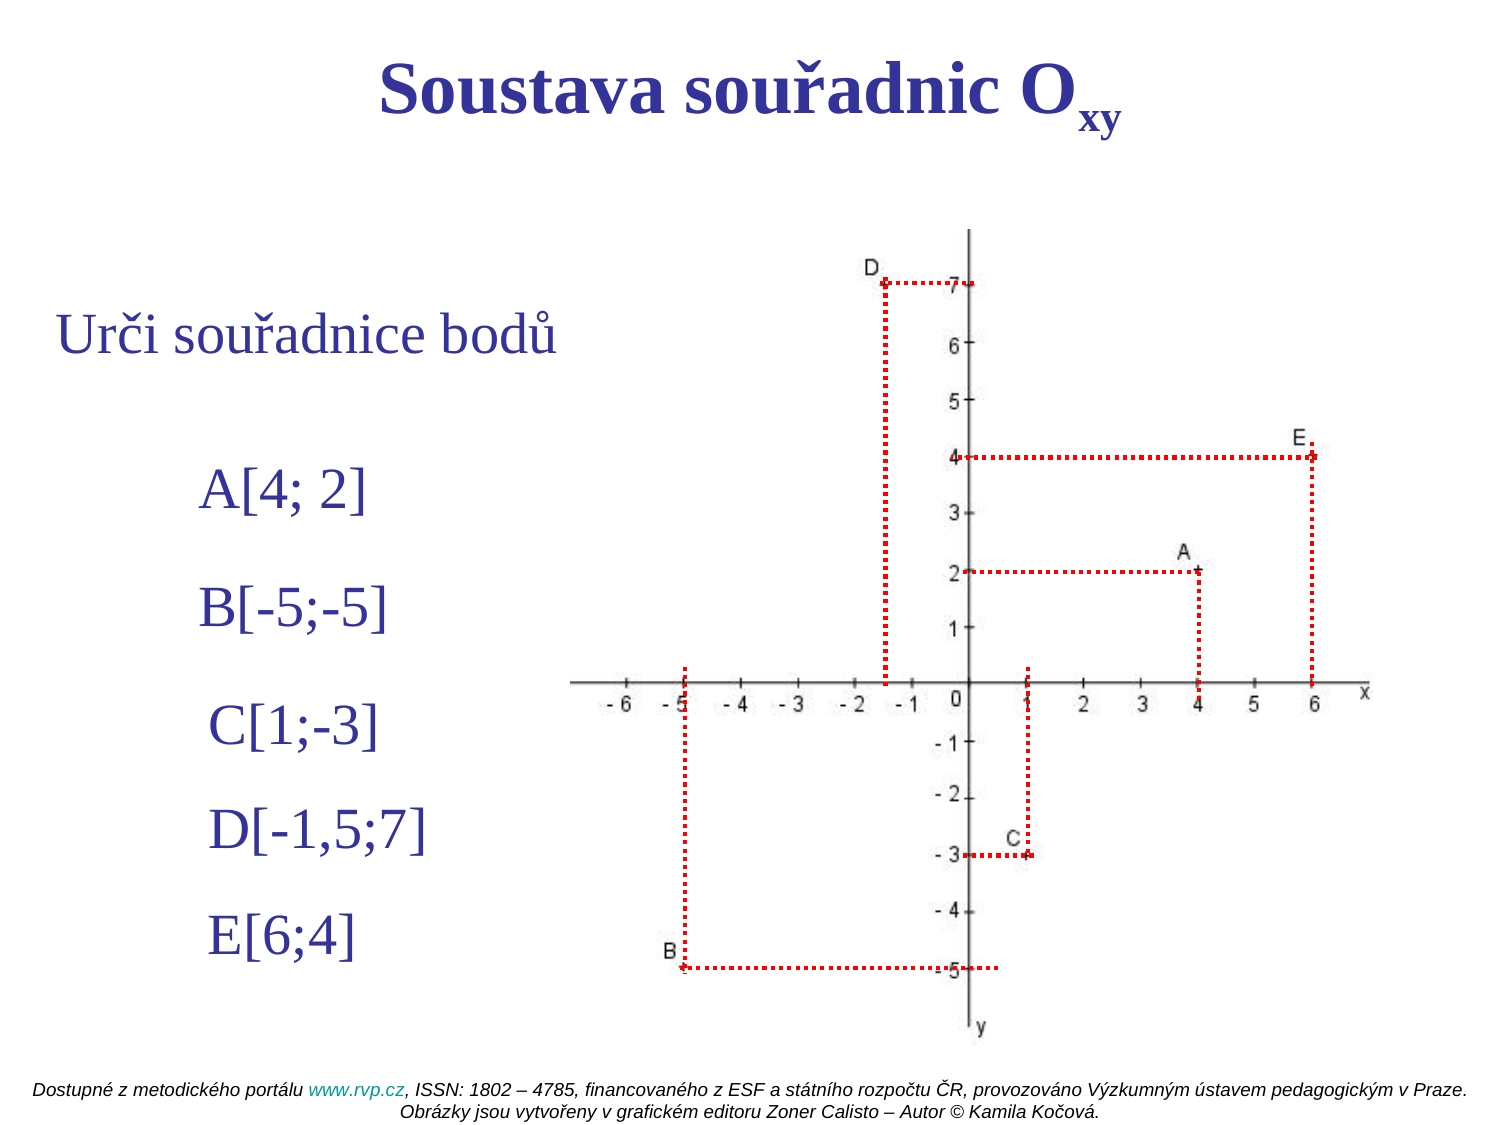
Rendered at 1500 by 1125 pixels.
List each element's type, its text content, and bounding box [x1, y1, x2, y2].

text_box E[6;4] [192, 888, 372, 974]
text_box B[-5;-5] [183, 560, 405, 646]
text_box Soustava souřadnic Oxy [75, 0, 1426, 184]
text_box A[4; 2] [183, 442, 384, 528]
text_box Dostupné z metodického portálu www.rvp.cz, ISSN: 1802 – 4785, financovaného z ESF a státního rozpočtu ČR, provozováno Výzkumným ústavem pedagogickým v Praze. Obrázky jsou vytvořeny v grafickém editoru Zoner Calisto – Autor © Kamila Kočová. [0, 1070, 1500, 1125]
text_box D[-1,5;7] [194, 782, 443, 868]
picture [570, 229, 1377, 1045]
text_box Urči souřadnice bodů [41, 287, 570, 374]
text_box C[1;-3] [193, 678, 396, 764]
